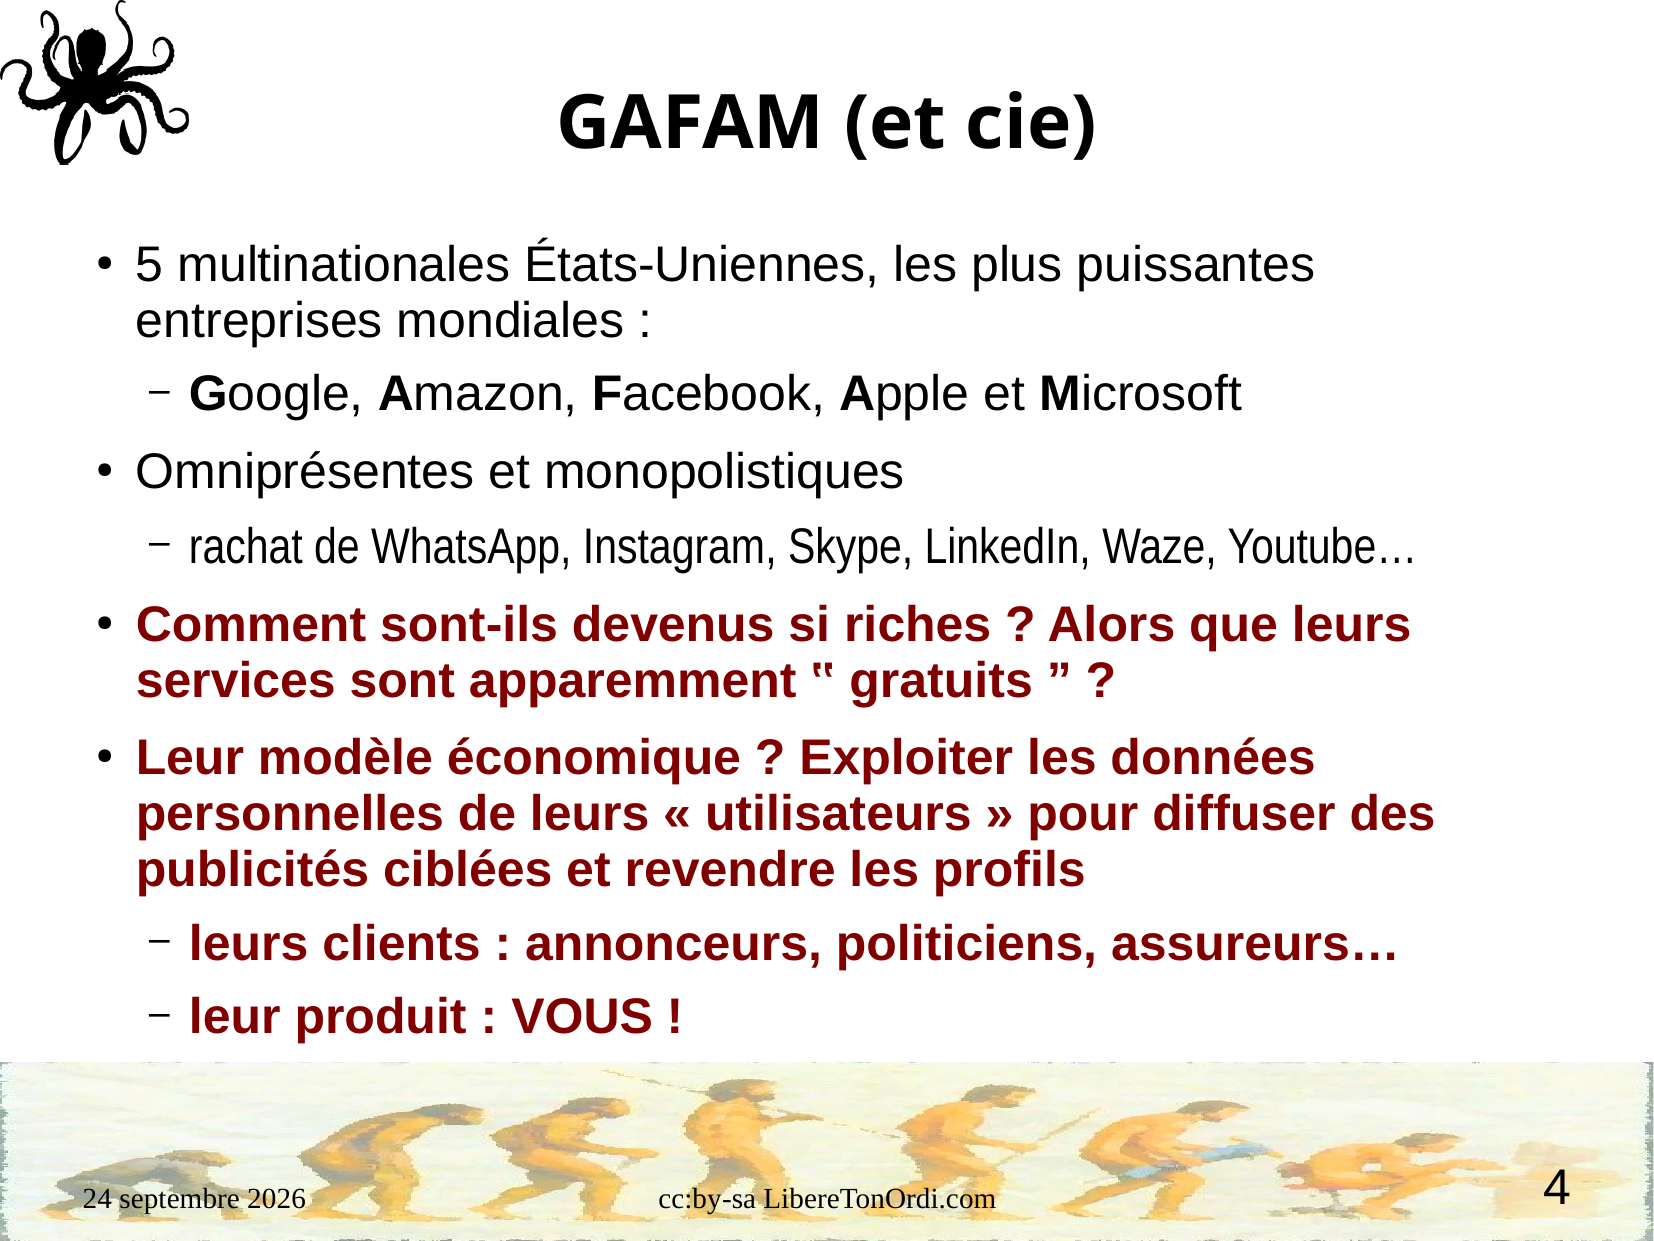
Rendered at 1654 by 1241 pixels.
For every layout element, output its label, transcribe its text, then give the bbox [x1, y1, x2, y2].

picture [0, 0, 189, 165]
title GAFAM (et cie) [82, 49, 1571, 189]
list 5 multinationales États-Uniennes, les plus puissantes entreprises mondiales : Google, Amazon, Facebook, Apple et Microsoft Omniprésentes et monopolistiques rachat de WhatsApp, Instagram, Skype, LinkedIn, Waze, Youtube… Comment sont-ils devenus si riches ? Alors que leurs services sont apparemment ‟ gratuits ” ? Leur modèle économique ? Exploiter les données personnelles de leurs « utilisateurs » pour diffuser des publicités ciblées et revendre les profils leurs clients : annonceurs, politiciens, assureurs… leur produit : VOUS ! [82, 236, 1571, 1063]
picture [0, 1062, 1654, 1241]
